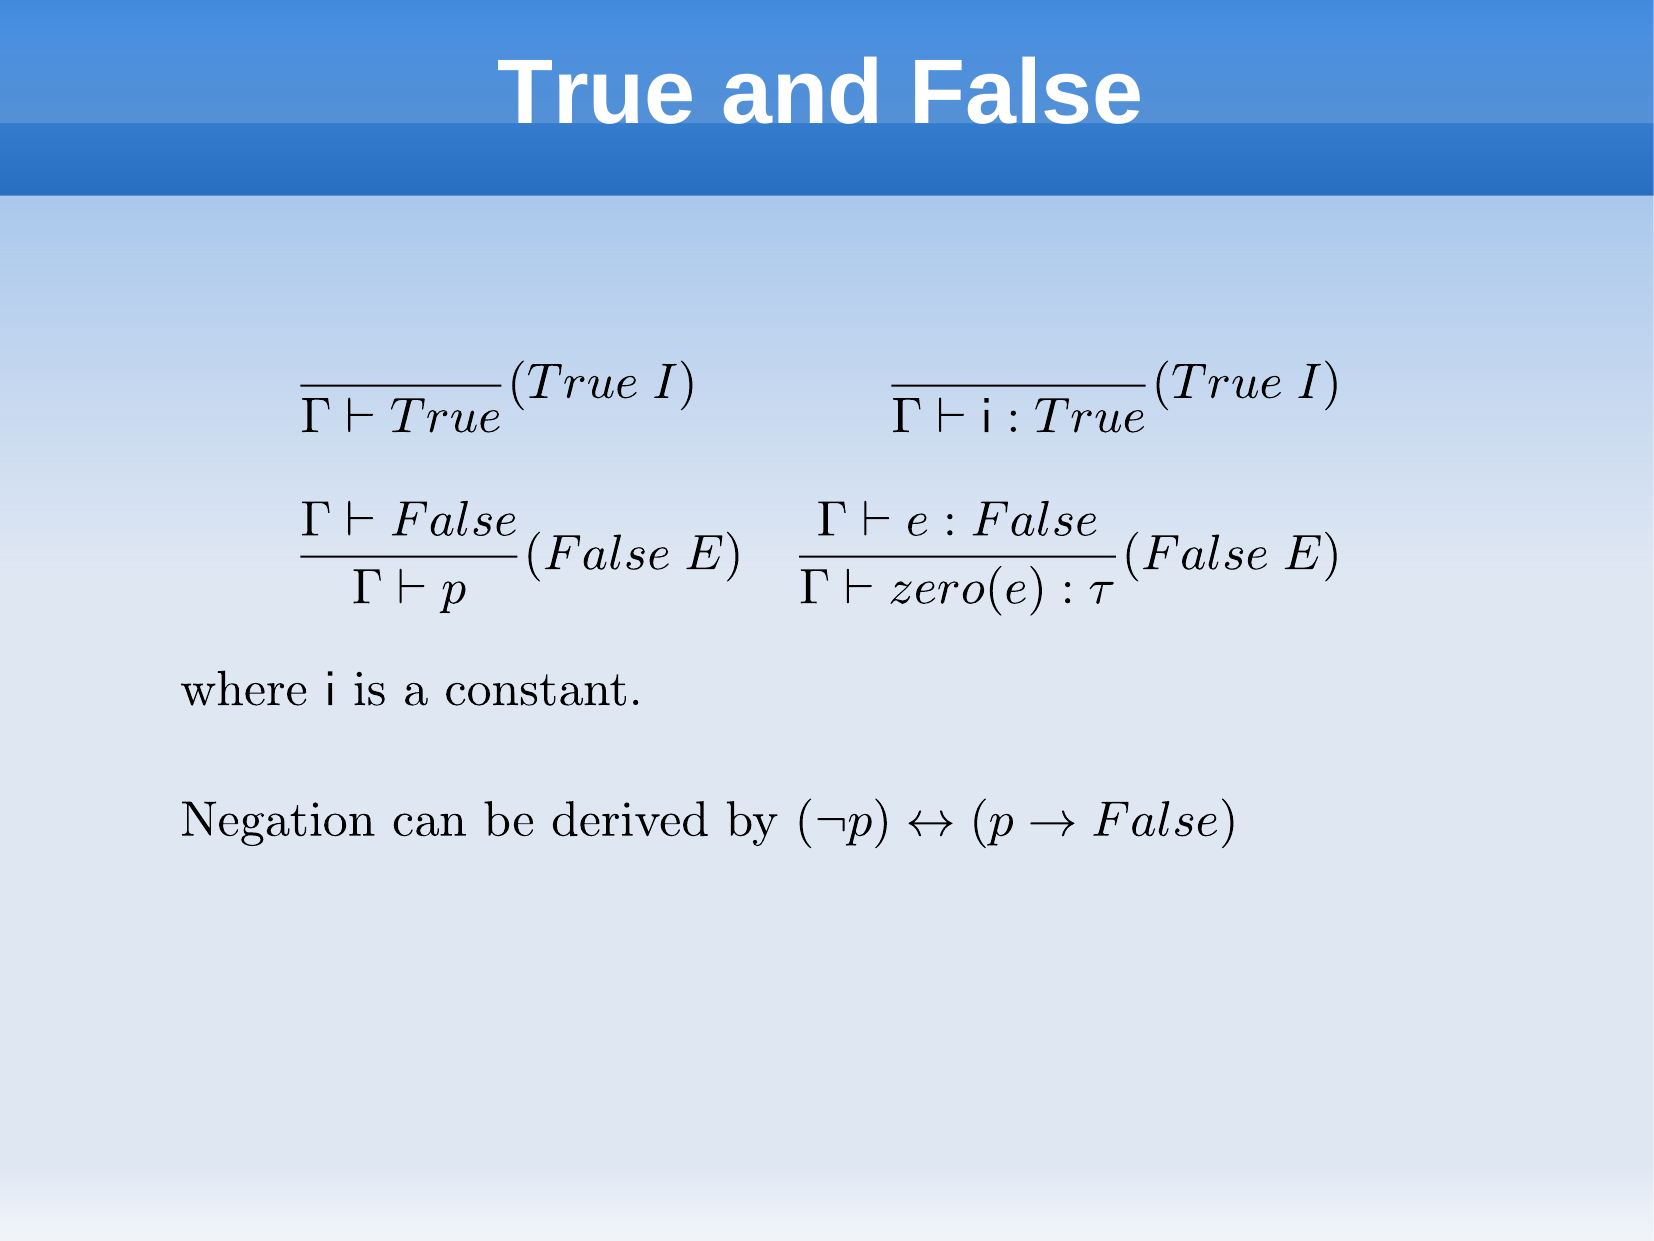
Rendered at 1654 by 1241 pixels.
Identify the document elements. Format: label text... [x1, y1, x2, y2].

picture [0, 0, 1654, 1241]
text_box [180, 360, 1342, 849]
title True and False [76, 0, 1565, 188]
